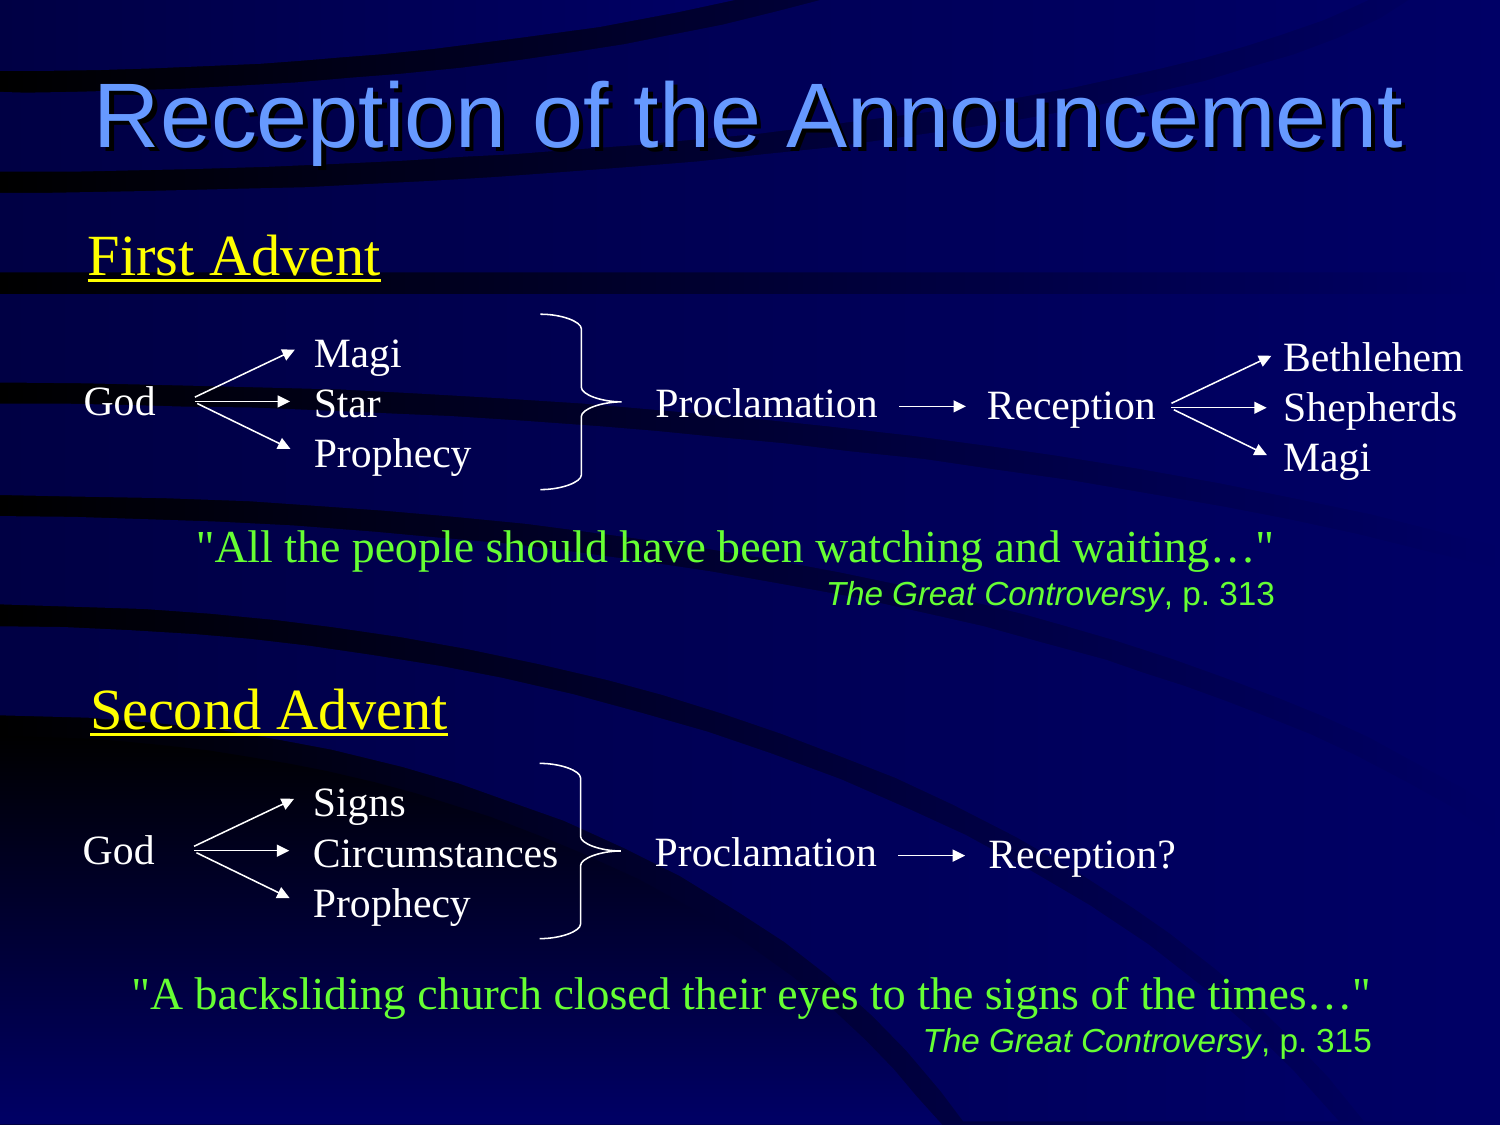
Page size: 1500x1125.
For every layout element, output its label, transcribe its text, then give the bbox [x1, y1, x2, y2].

text_box Reception [972, 370, 1172, 436]
text_box Reception? [973, 819, 1192, 886]
text_box God [68, 366, 171, 432]
text_box Magi Star Prophecy [298, 318, 487, 484]
text_box Second Advent [75, 663, 463, 749]
text_box Proclamation [640, 368, 894, 434]
text_box "A backsliding church closed their eyes to the signs of the times…" The Great Controversy, p. 315 [99, 956, 1387, 1067]
title Reception of the Announcement [74, 45, 1425, 177]
text_box God [67, 815, 170, 881]
text_box First Advent [72, 209, 397, 295]
text_box Proclamation [639, 817, 893, 883]
text_box Bethlehem Shepherds Magi [1268, 322, 1479, 488]
text_box Signs Circumstances Prophecy [298, 767, 574, 934]
text_box "All the people should have been watching and waiting…" The Great Controversy, p. 313 [180, 509, 1290, 620]
